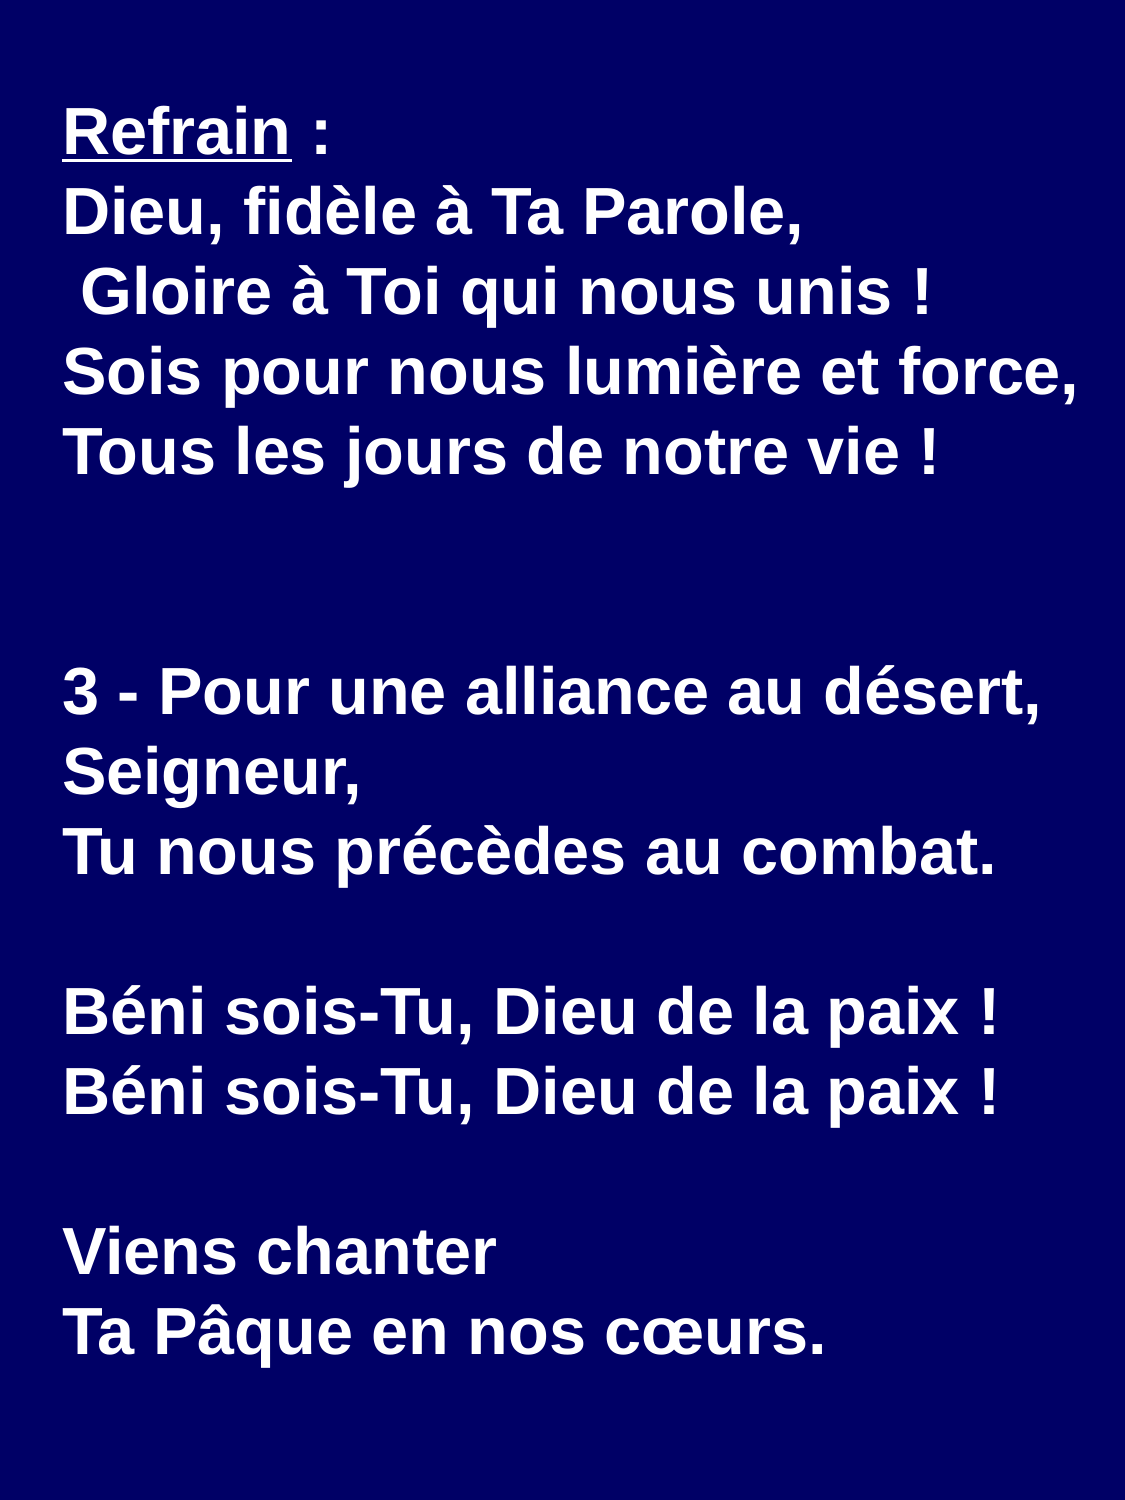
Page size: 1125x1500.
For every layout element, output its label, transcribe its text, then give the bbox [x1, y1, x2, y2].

text_box Refrain : Dieu, fidèle à Ta Parole, Gloire à Toi qui nous unis ! Sois pour nous lumière et force, Tous les jours de notre vie ! 3 - Pour une alliance au désert, Seigneur, Tu nous précèdes au combat. Béni sois-Tu, Dieu de la paix ! Béni sois-Tu, Dieu de la paix ! Viens chanter Ta Pâque en nos cœurs. [47, 35, 1125, 1456]
